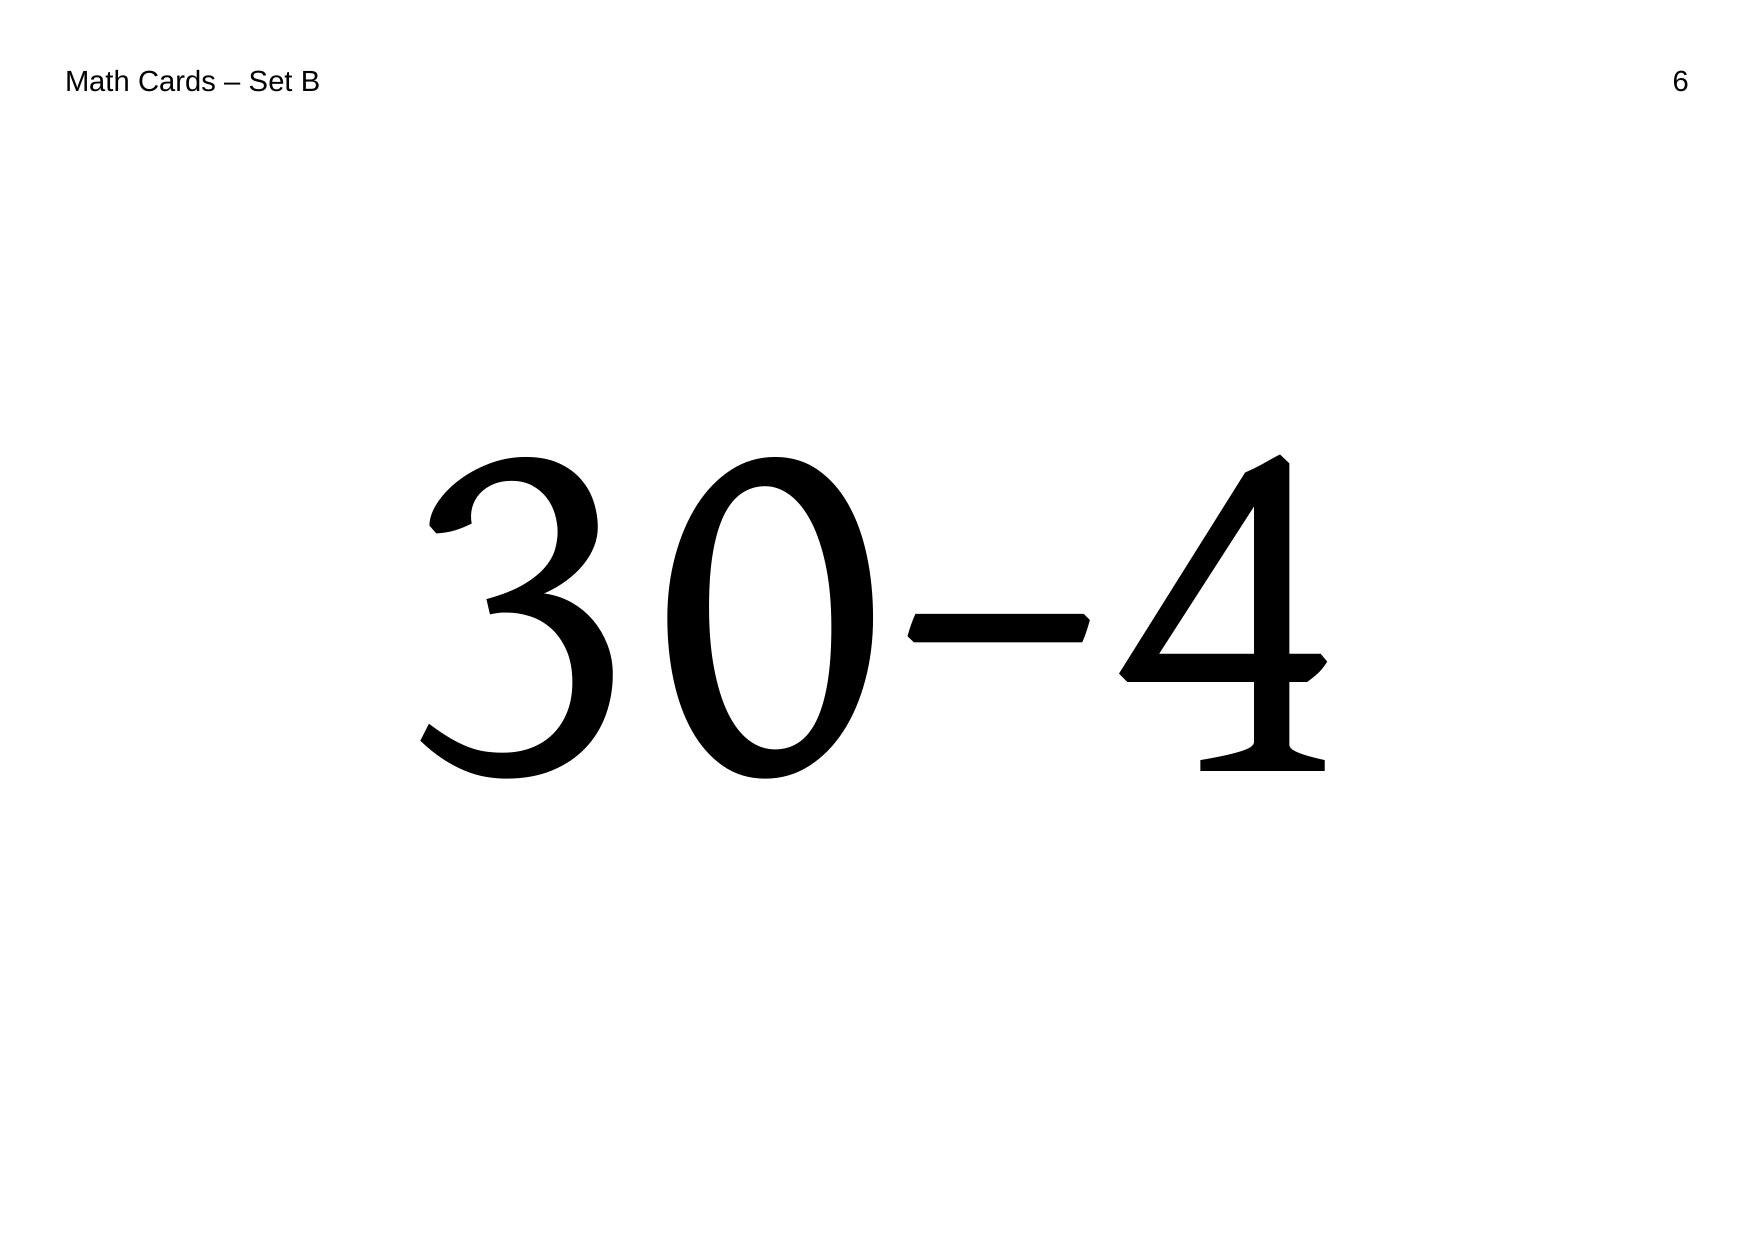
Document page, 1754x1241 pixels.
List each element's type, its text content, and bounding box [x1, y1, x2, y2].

text_box Math Cards – Set B [59, 59, 328, 104]
text_box 30−4 [397, 318, 1357, 922]
text_box 6 [1666, 59, 1695, 104]
